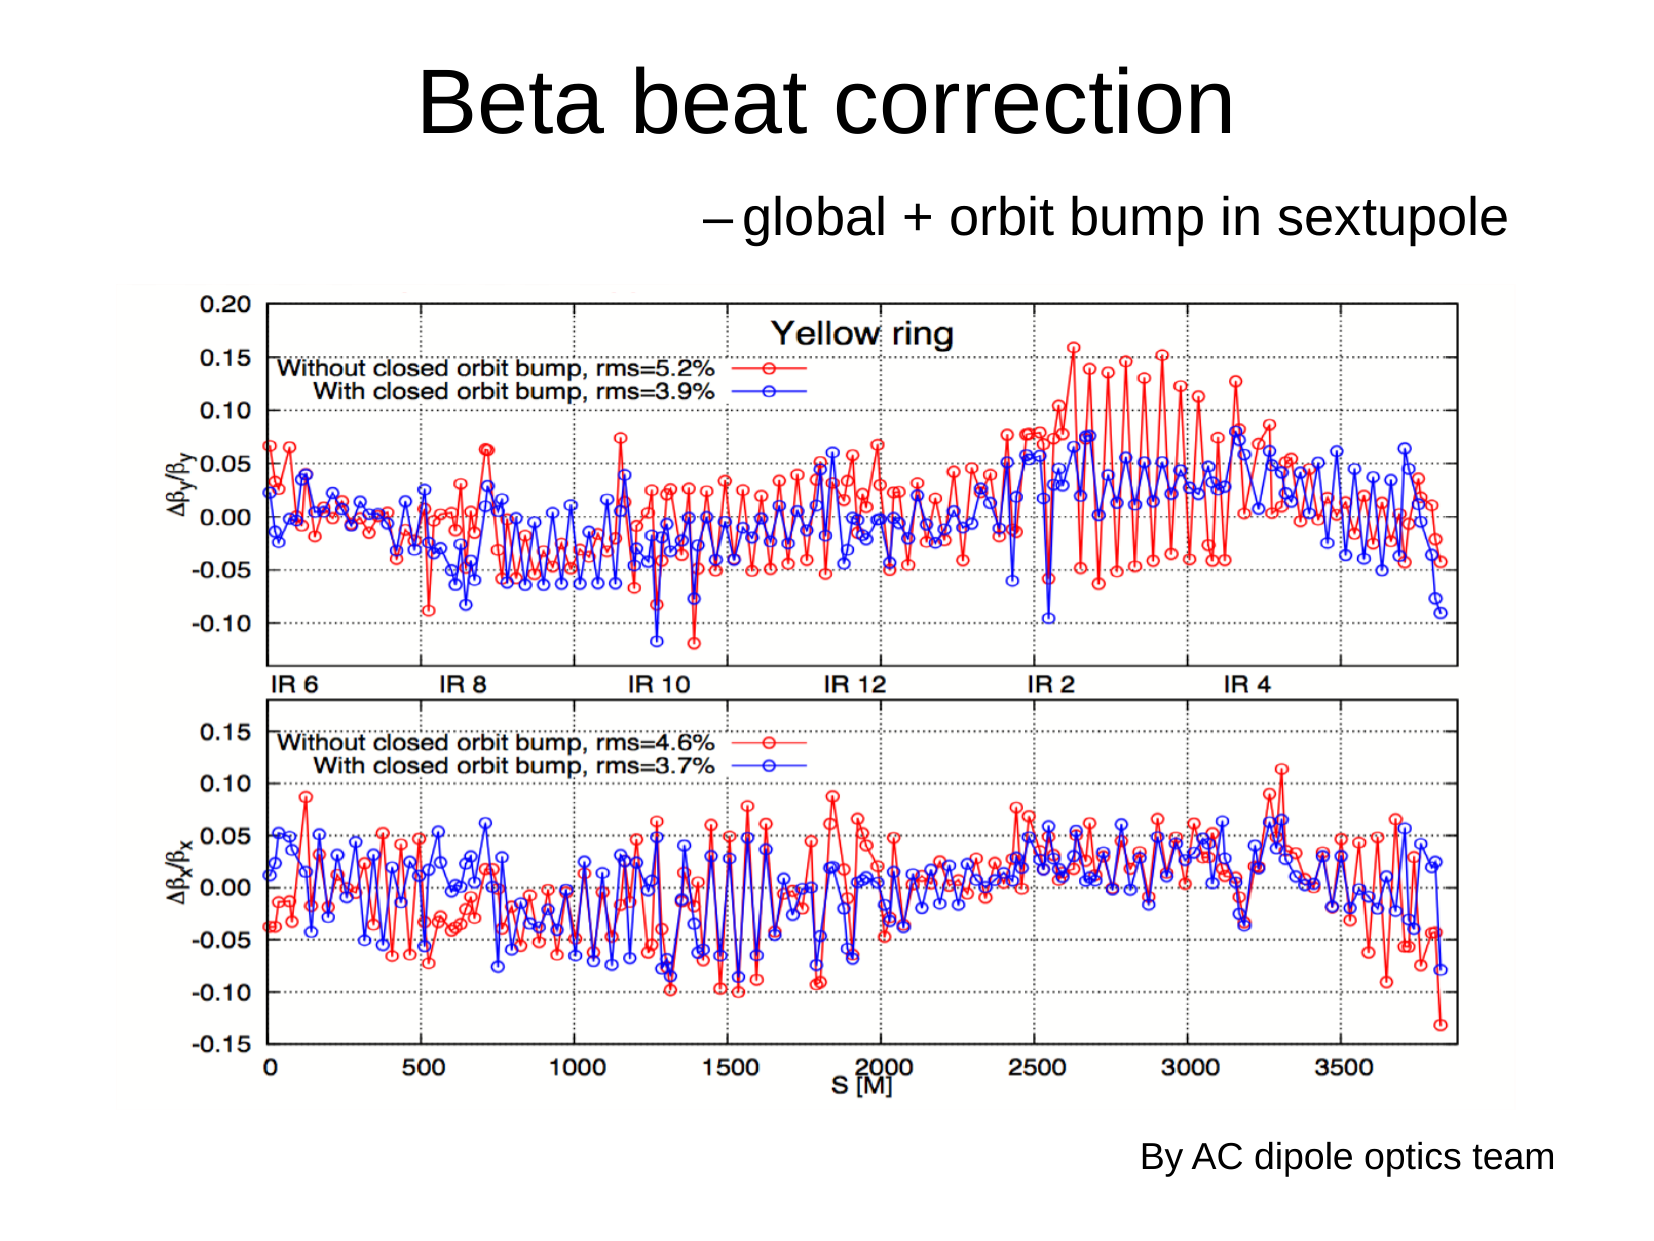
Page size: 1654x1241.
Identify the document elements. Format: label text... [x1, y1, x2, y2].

text_box By AC dipole optics team [1125, 1128, 1621, 1186]
picture [116, 284, 1516, 1110]
title Beta beat correction – global + orbit bump in sextupole [82, 49, 1571, 257]
